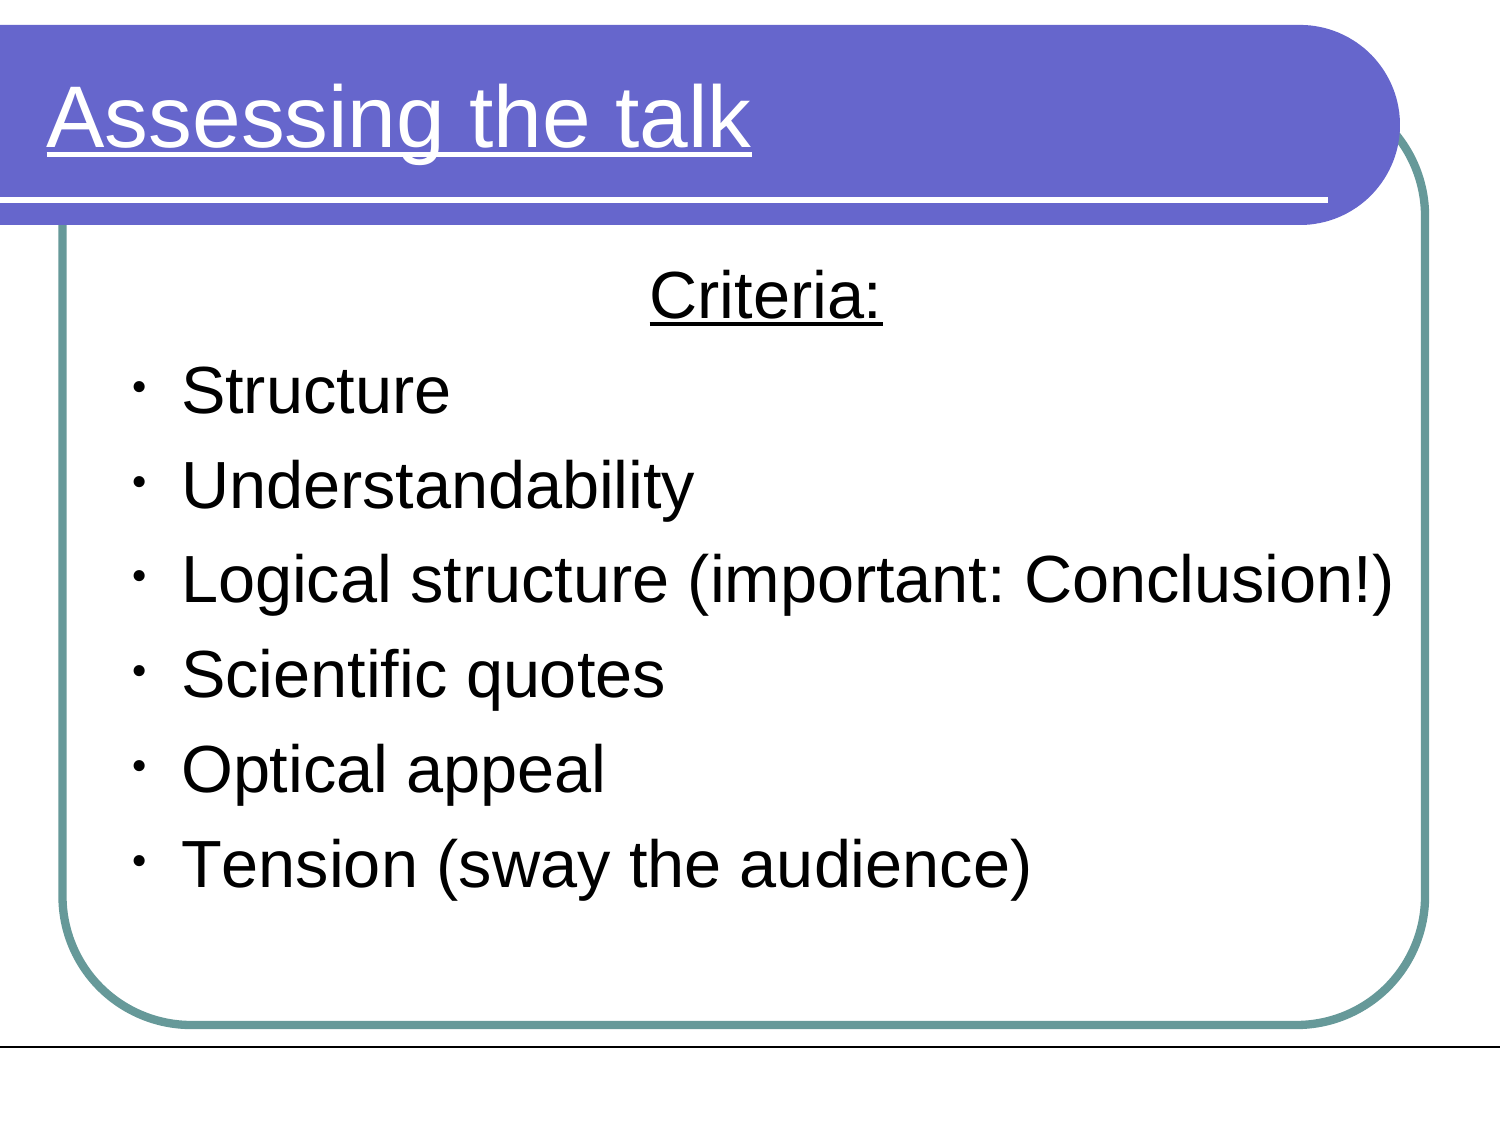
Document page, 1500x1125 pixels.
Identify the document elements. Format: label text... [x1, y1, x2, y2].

list Criteria: Structure Understandability Logical structure (important: Conclusion!) Scientific quotes Optical appeal Tension (sway the audience) [116, 244, 1417, 995]
title Assessing the talk [31, 37, 1347, 188]
